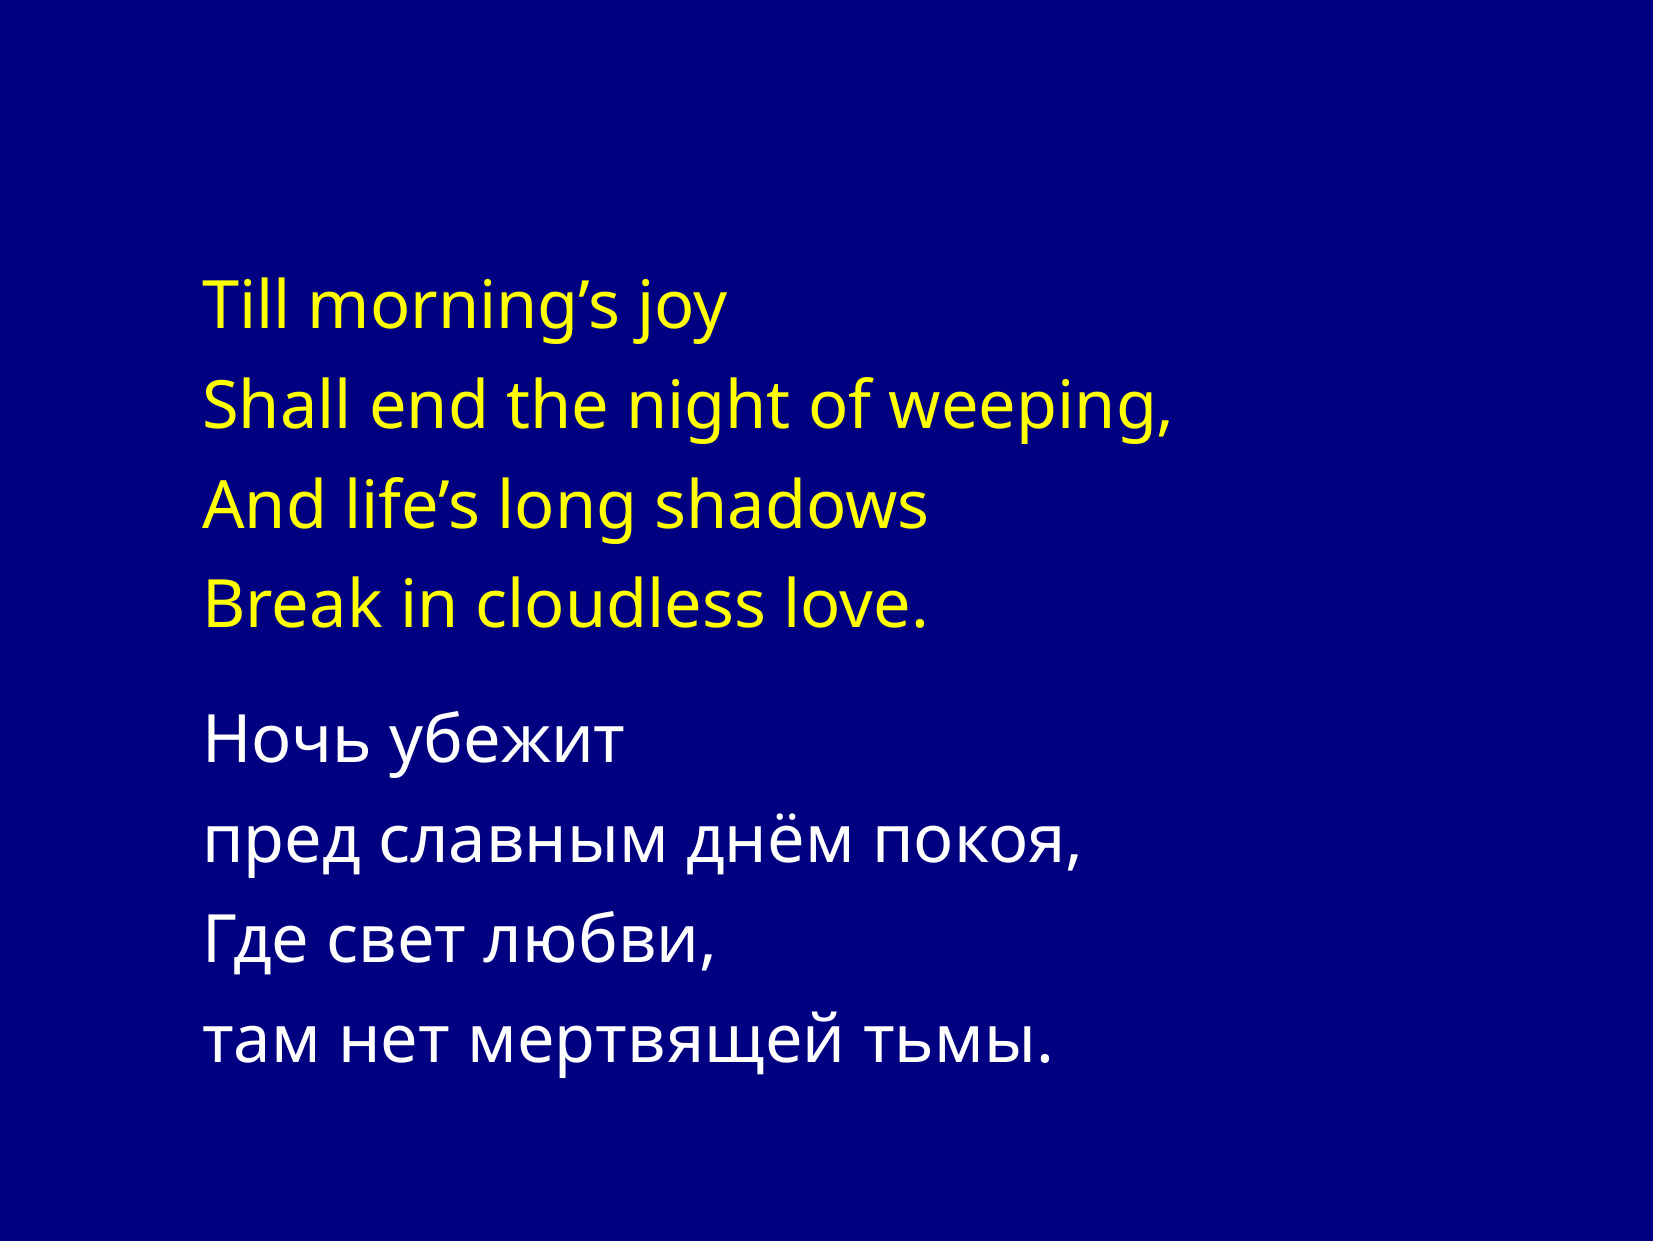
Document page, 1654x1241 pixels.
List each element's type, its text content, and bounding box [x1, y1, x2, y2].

text_box Ночь убежит пред славным днём покоя, Где свет любви, там нет мертвящей тьмы. [75, 675, 1576, 1163]
text_box Till morning’s joy Shall end the night of weeping, And life’s long shadows Break in cloudless love. [75, 150, 1576, 638]
